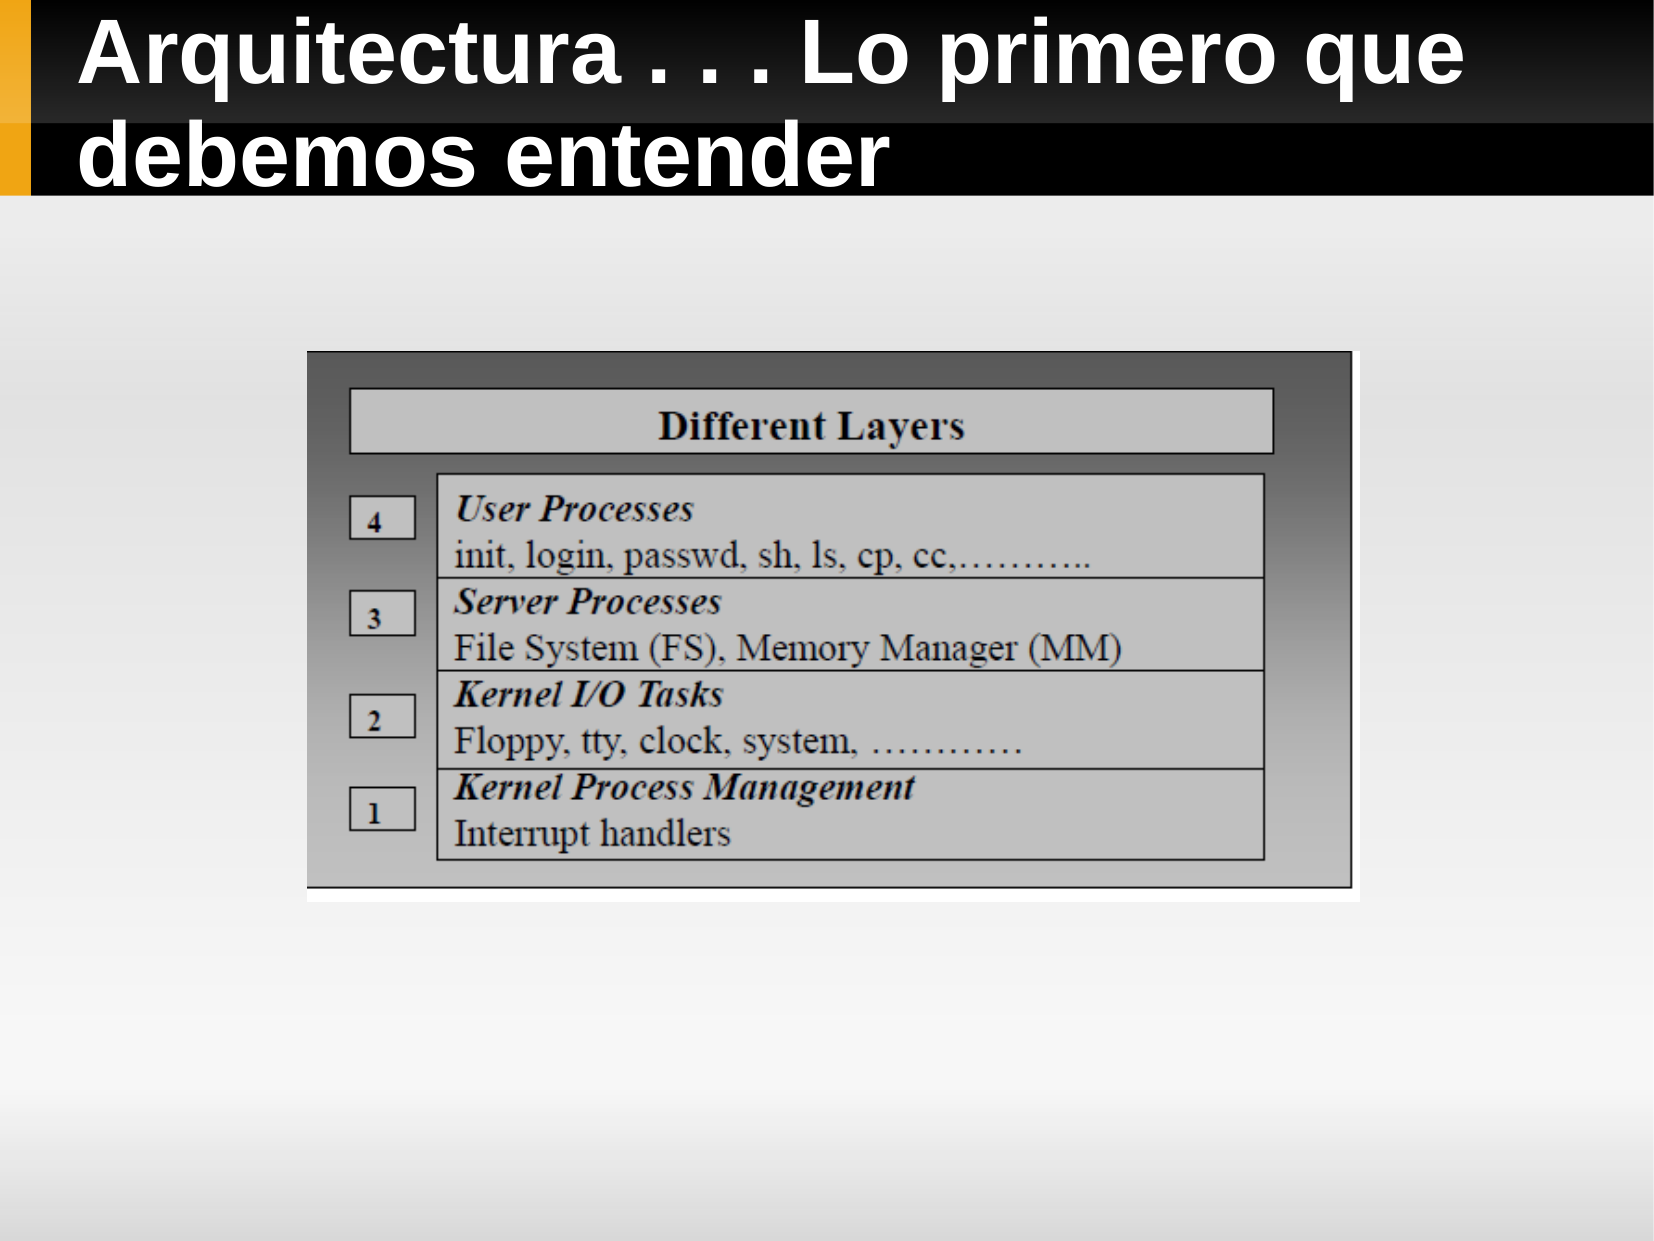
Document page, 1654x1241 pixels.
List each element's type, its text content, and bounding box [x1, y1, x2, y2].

picture [0, 0, 1654, 1241]
title Arquitectura . . . Lo primero que debemos entender [76, 1, 1565, 207]
